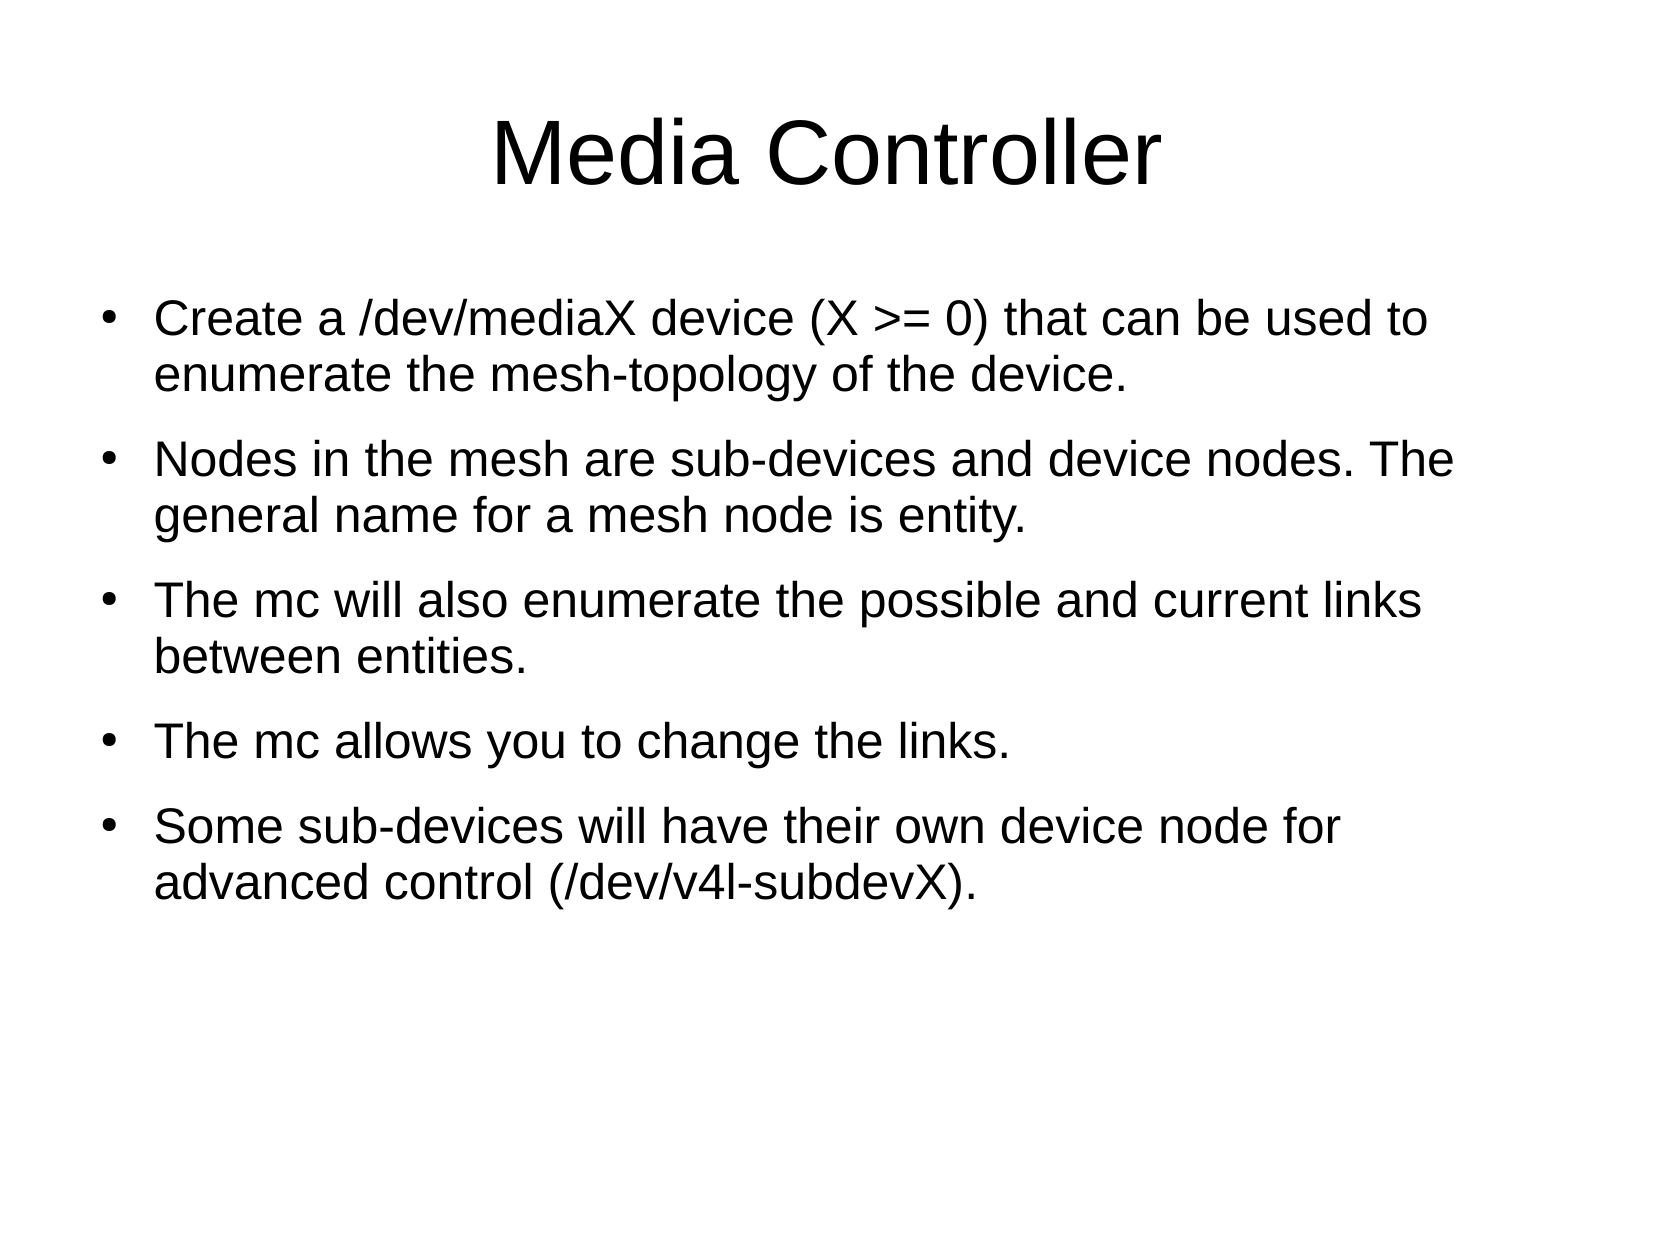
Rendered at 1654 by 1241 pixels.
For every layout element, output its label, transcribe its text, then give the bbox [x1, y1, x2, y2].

title Media Controller [82, 56, 1571, 250]
list Create a /dev/mediaX device (X >= 0) that can be used to enumerate the mesh-topology of the device. Nodes in the mesh are sub-devices and device nodes. The general name for a mesh node is entity. The mc will also enumerate the possible and current links between entities. The mc allows you to change the links. Some sub-devices will have their own device node for advanced control (/dev/v4l-subdevX). [82, 290, 1571, 1094]
